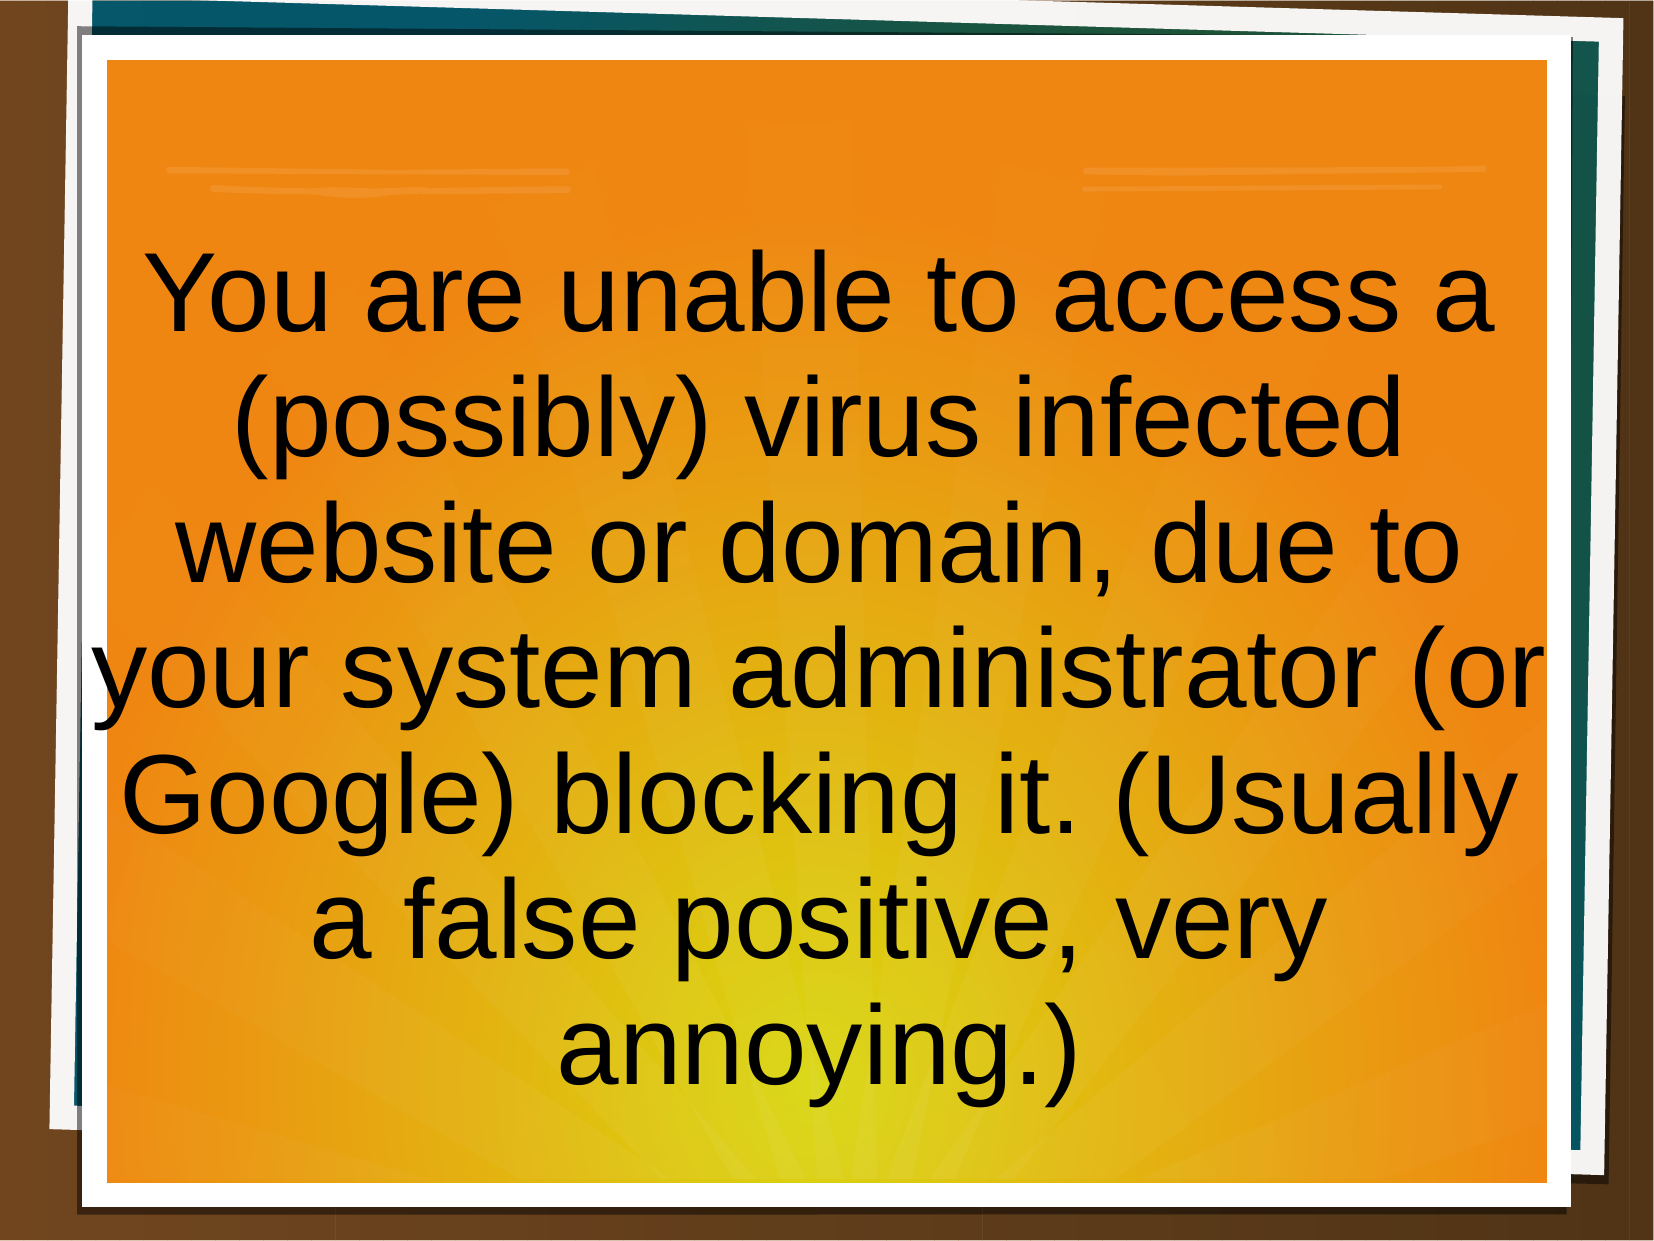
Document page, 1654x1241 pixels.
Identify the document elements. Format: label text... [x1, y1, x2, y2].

subtitle You are unable to access a (possibly) virus infected website or domain, due to your system administrator (or Google) blocking it. (Usually a false positive, very annoying.) [75, 227, 1564, 1111]
